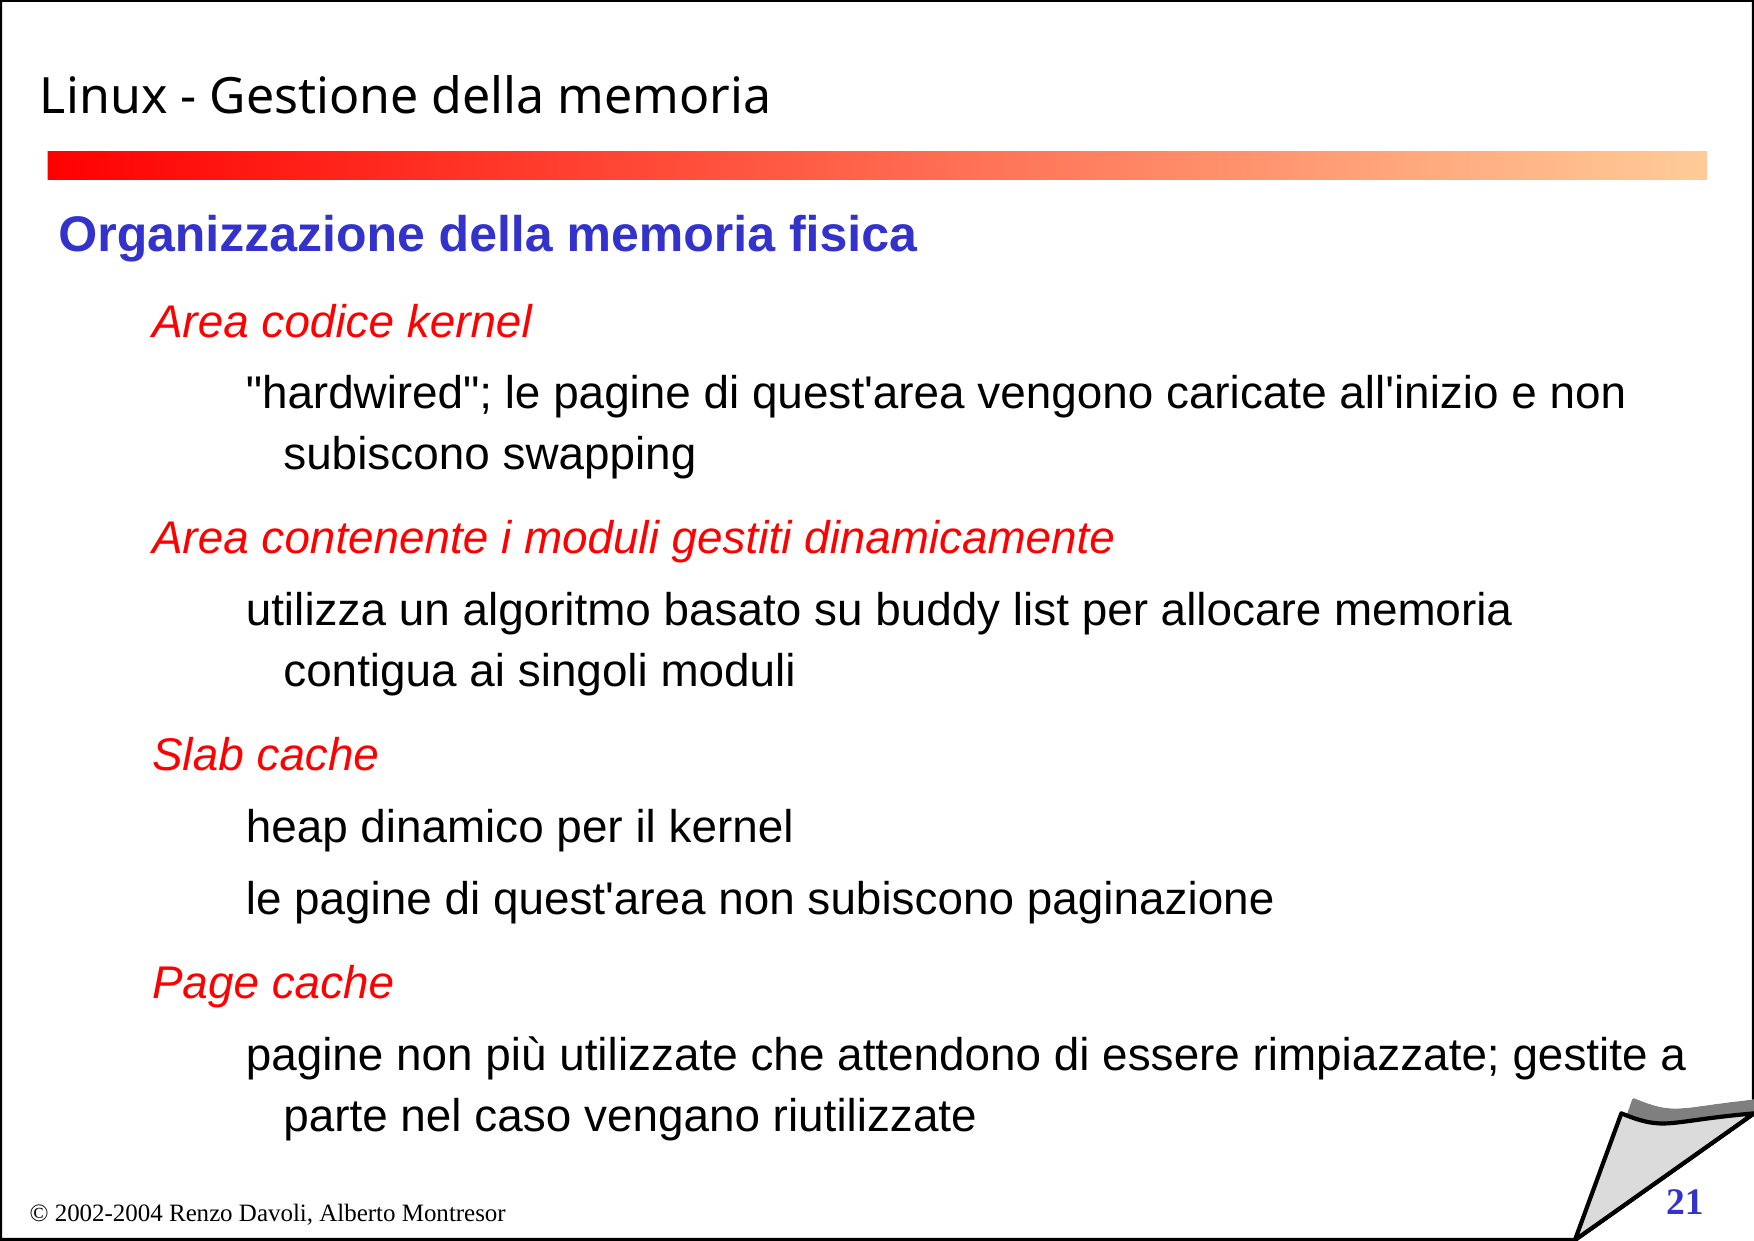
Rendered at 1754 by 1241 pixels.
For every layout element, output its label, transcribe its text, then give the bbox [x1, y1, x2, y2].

title Linux - Gestione della memoria [40, 49, 1714, 144]
list Organizzazione della memoria fisica Area codice kernel "hardwired"; le pagine di quest'area vengono caricate all'inizio e non subiscono swapping Area contenente i moduli gestiti dinamicamente utilizza un algoritmo basato su buddy list per allocare memoria contigua ai singoli moduli Slab cache heap dinamico per il kernel le pagine di quest'area non subiscono paginazione Page cache pagine non più utilizzate che attendono di essere rimpiazzate; gestite a parte nel caso vengano riutilizzate [58, 206, 1696, 1142]
